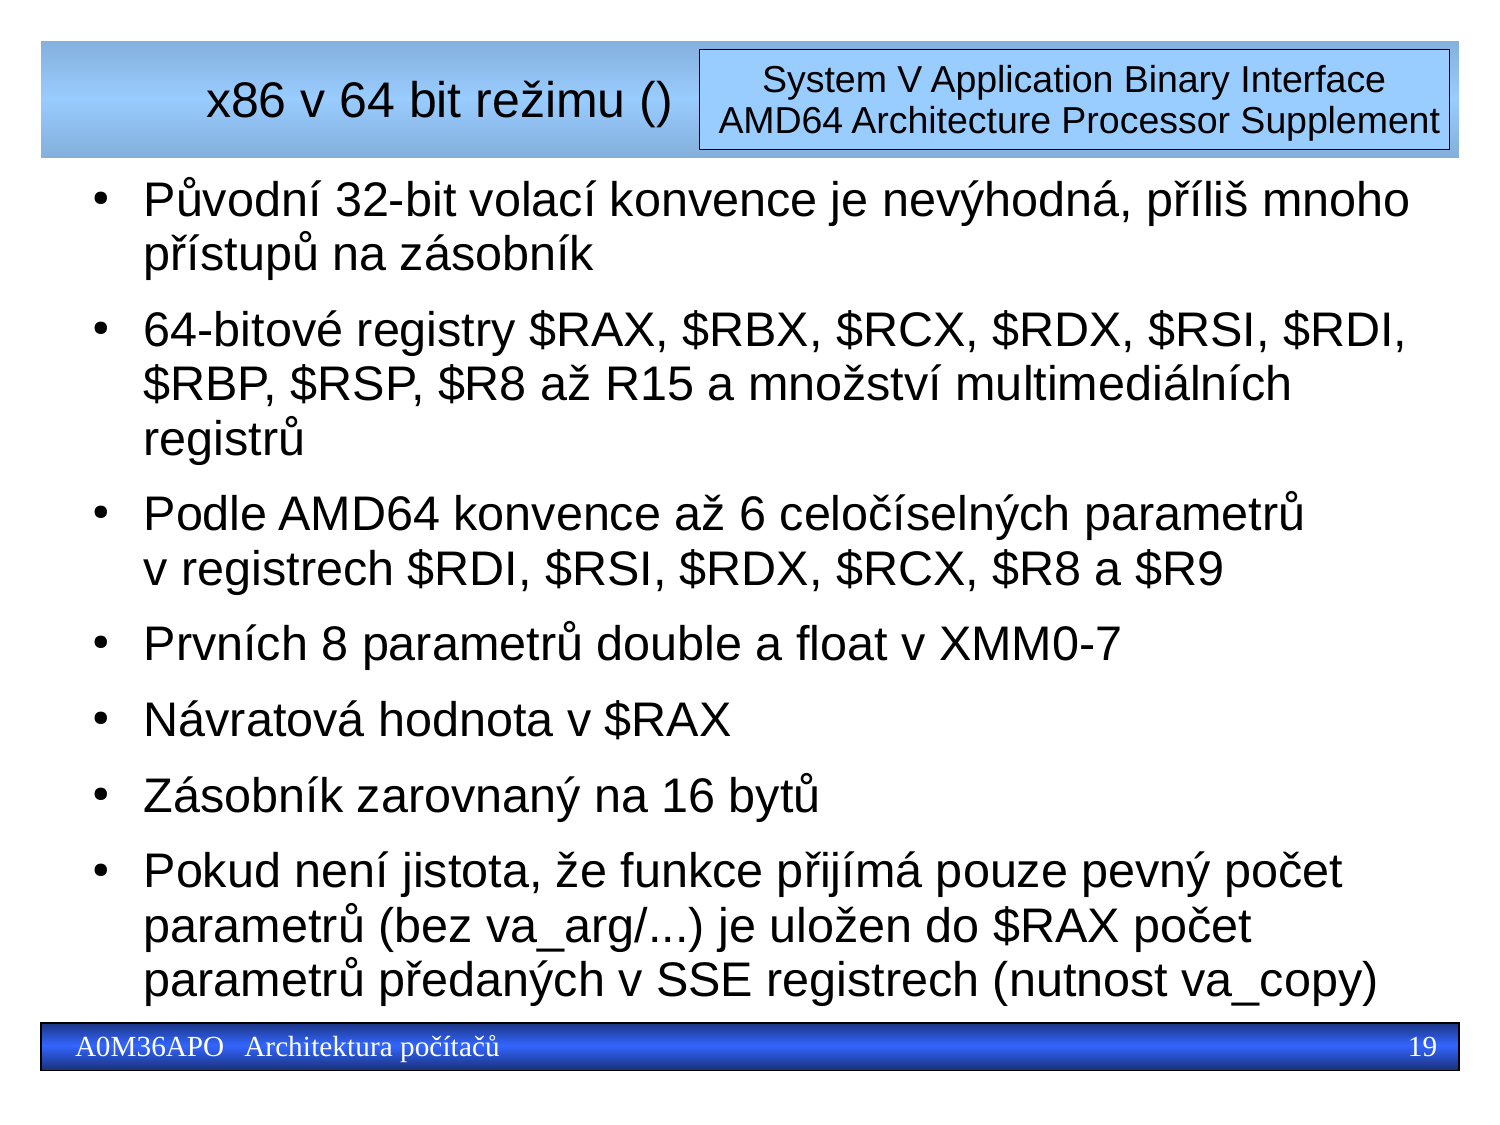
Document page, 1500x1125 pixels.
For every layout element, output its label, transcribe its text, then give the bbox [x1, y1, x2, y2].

list Původní 32-bit volací konvence je nevýhodná, příliš mnoho přístupů na zásobník 64-bitové registry $RAX, $RBX, $RCX, $RDX, $RSI, $RDI, $RBP, $RSP, $R8 až R15 a množství multimediálních registrů Podle AMD64 konvence až 6 celočíselných parametrů v registrech $RDI, $RSI, $RDX, $RCX, $R8 a $R9 Prvních 8 parametrů double a float v XMM0-7 Návratová hodnota v $RAX Zásobník zarovnaný na 16 bytů Pokud není jistota, že funkce přijímá pouze pevný počet parametrů (bez va_arg/...) je uložen do $RAX počet parametrů předaných v SSE registrech (nutnost va_copy) [75, 172, 1426, 1013]
title x86 v 64 bit režimu () [41, 41, 1459, 158]
text_box System V Application Binary Interface AMD64 Architecture Processor Supplement [699, 49, 1450, 150]
